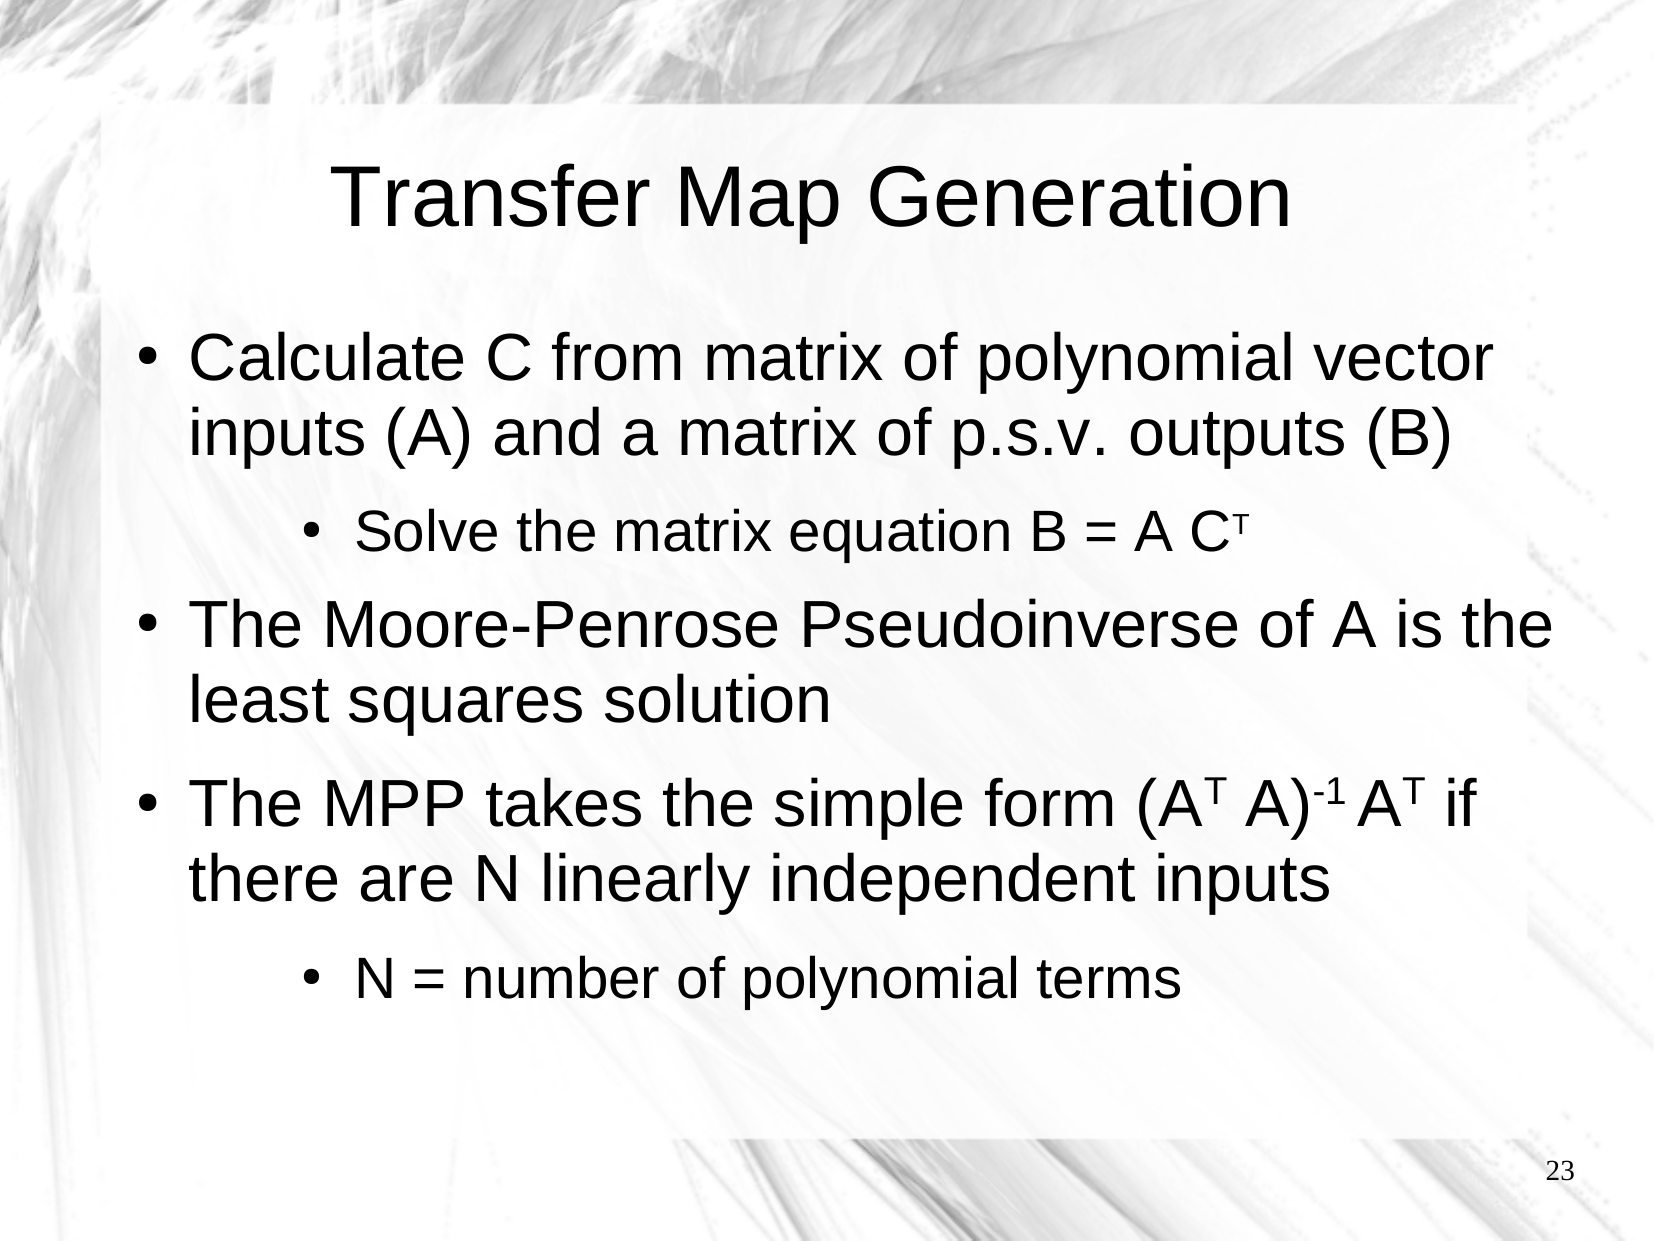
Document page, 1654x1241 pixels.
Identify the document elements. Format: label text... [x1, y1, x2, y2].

title Transfer Map Generation [118, 112, 1506, 281]
picture [0, 0, 1654, 1241]
list Calculate C from matrix of polynomial vector inputs (A) and a matrix of p.s.v. outputs (B) Solve the matrix equation B = A CT The Moore-Penrose Pseudoinverse of A is the least squares solution The MPP takes the simple form (AT A)-1 AT if there are N linearly independent inputs N = number of polynomial terms [118, 319, 1571, 1139]
